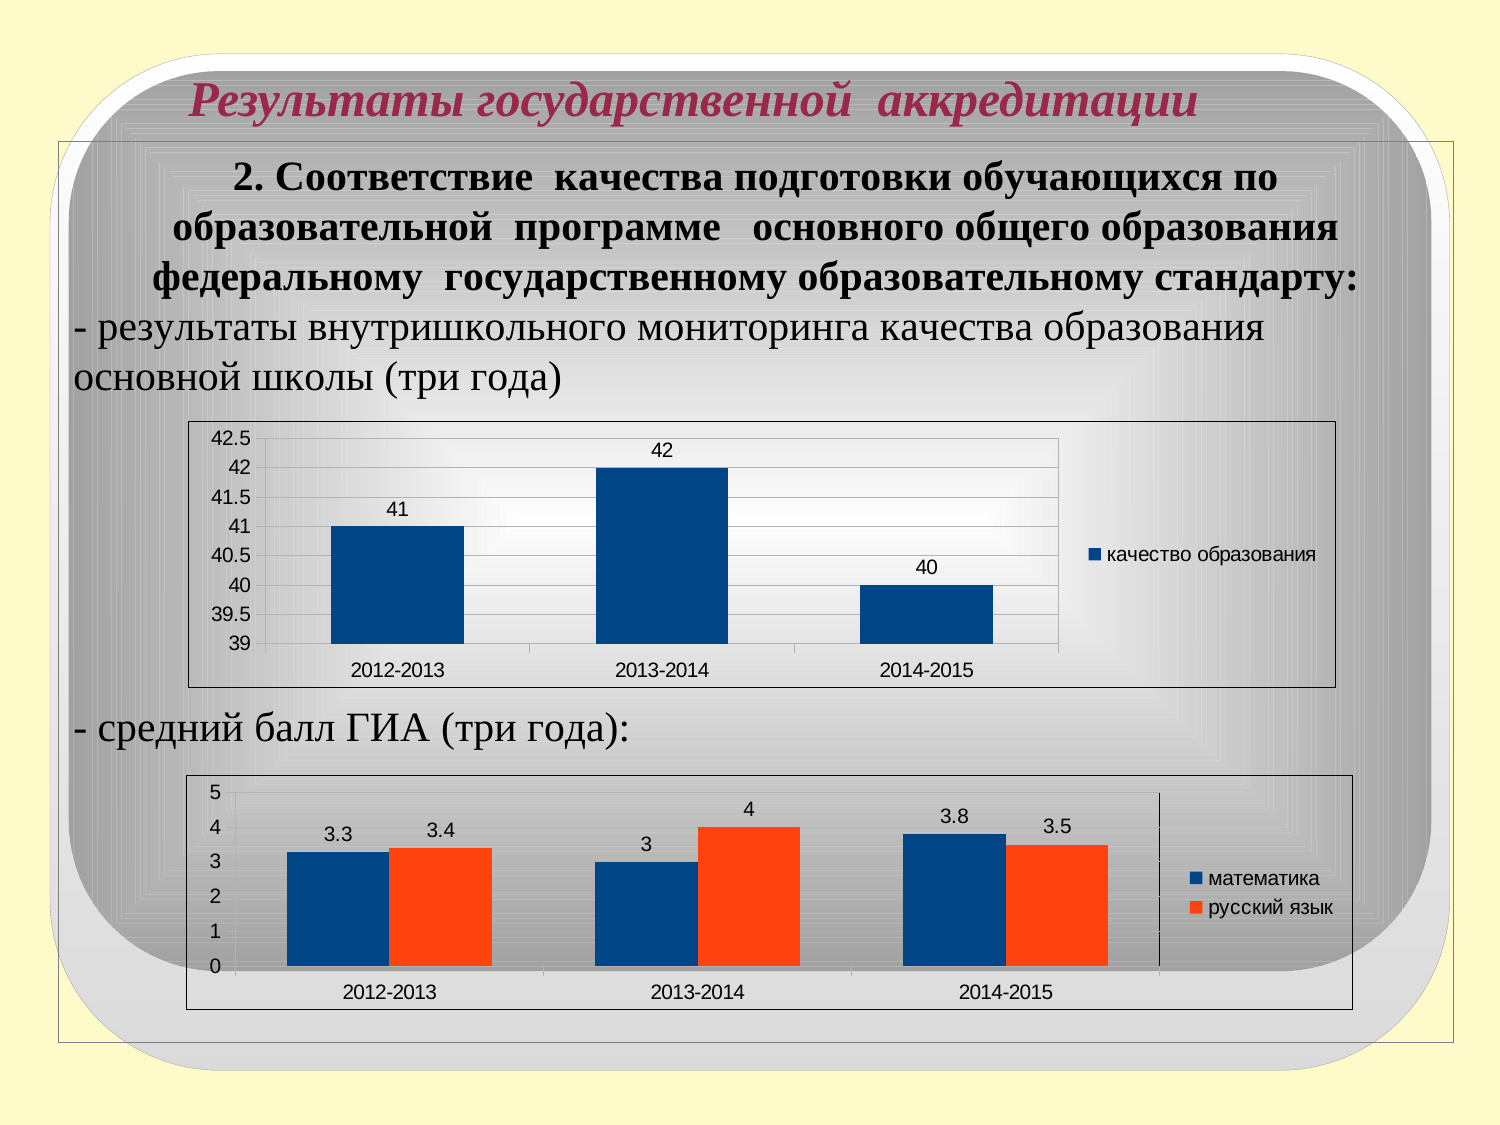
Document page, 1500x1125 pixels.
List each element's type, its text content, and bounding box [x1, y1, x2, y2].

text_box 2. Соответствие качества подготовки обучающихся по образовательной программе основного общего образования федеральному государственному образовательному стандарту: - результаты внутришкольного мониторинга качества образования основной школы (три года) - средний балл ГИА (три года): [58, 141, 1454, 1043]
chart [186, 775, 1353, 1010]
chart [188, 421, 1336, 688]
title Результаты государственной аккредитации [93, 58, 1319, 141]
